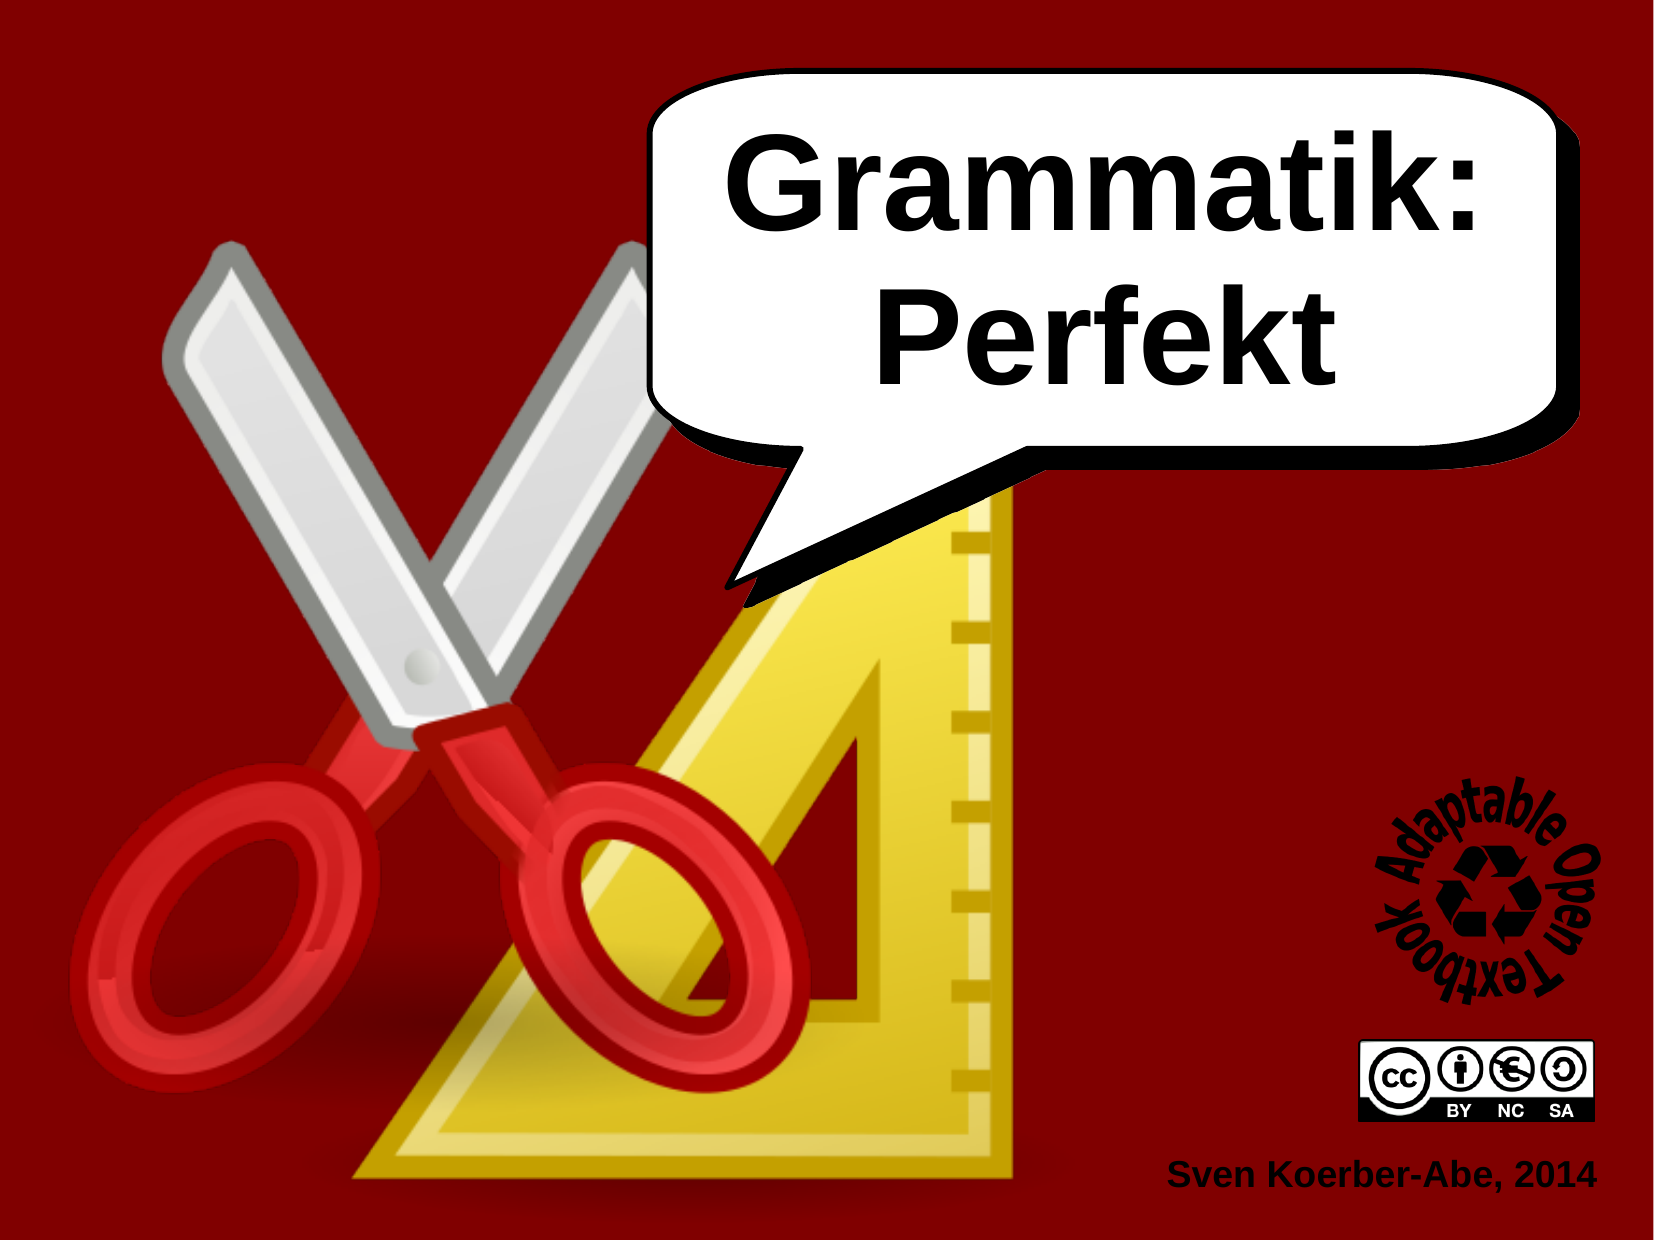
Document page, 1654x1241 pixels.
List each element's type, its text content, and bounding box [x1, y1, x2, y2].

picture [1370, 773, 1607, 1010]
text_box Sven Koerber-Abe, 2014 [1104, 1145, 1613, 1205]
picture [1358, 1039, 1595, 1123]
text_box Grammatik: Perfekt [649, 70, 1560, 588]
picture [5, 171, 1081, 1241]
